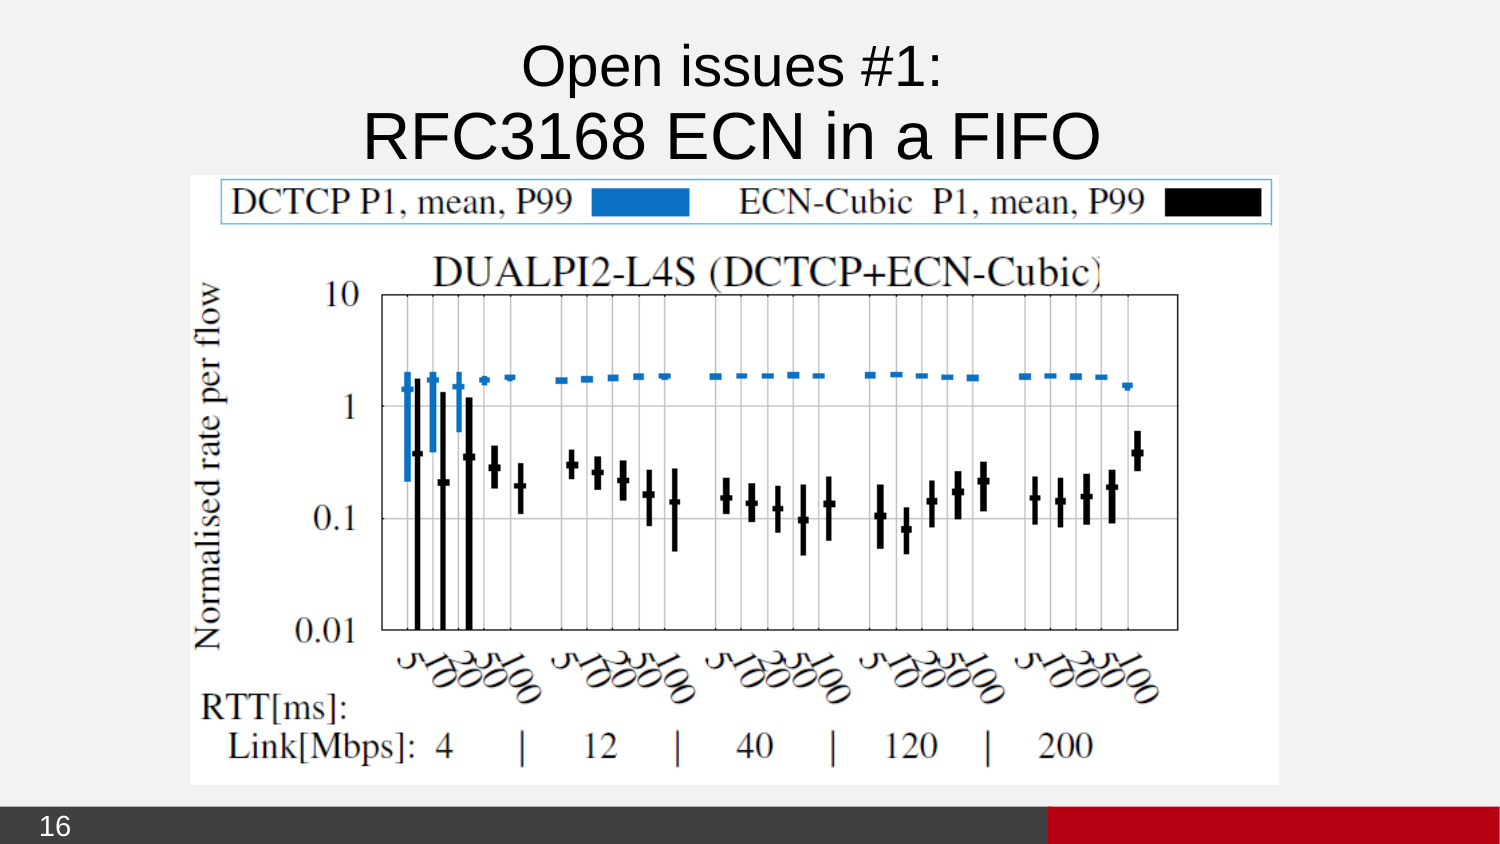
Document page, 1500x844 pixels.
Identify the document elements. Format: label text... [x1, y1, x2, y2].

picture [190, 175, 1279, 785]
title Open issues #1: RFC3168 ECN in a FIFO [35, 29, 1430, 179]
